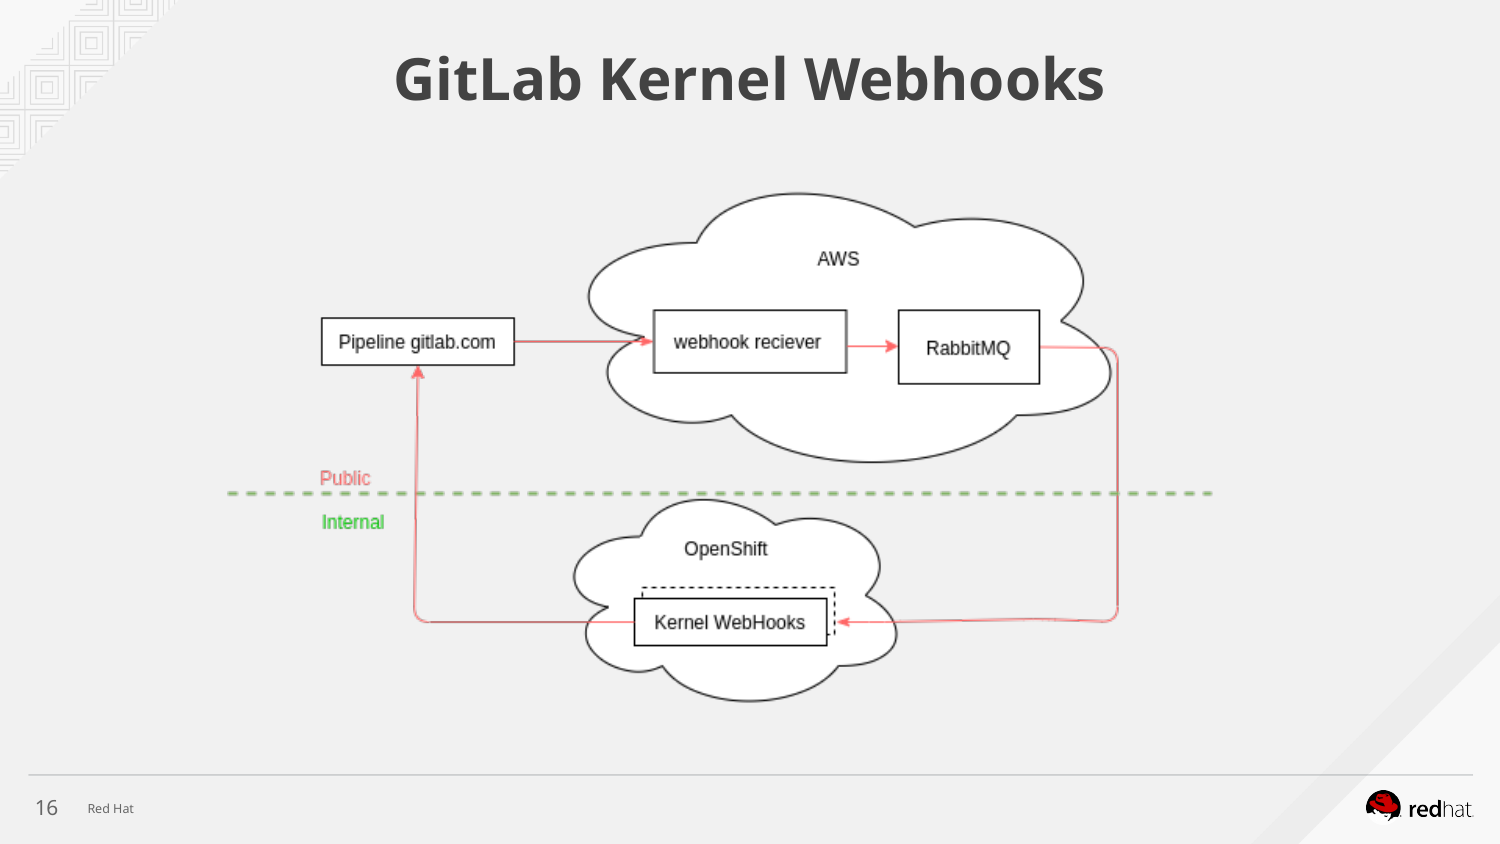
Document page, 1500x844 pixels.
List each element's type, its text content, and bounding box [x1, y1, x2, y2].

title GitLab Kernel Webhooks [135, 0, 1365, 128]
picture [0, 0, 1500, 844]
slide_number 1 [16, 776, 77, 842]
